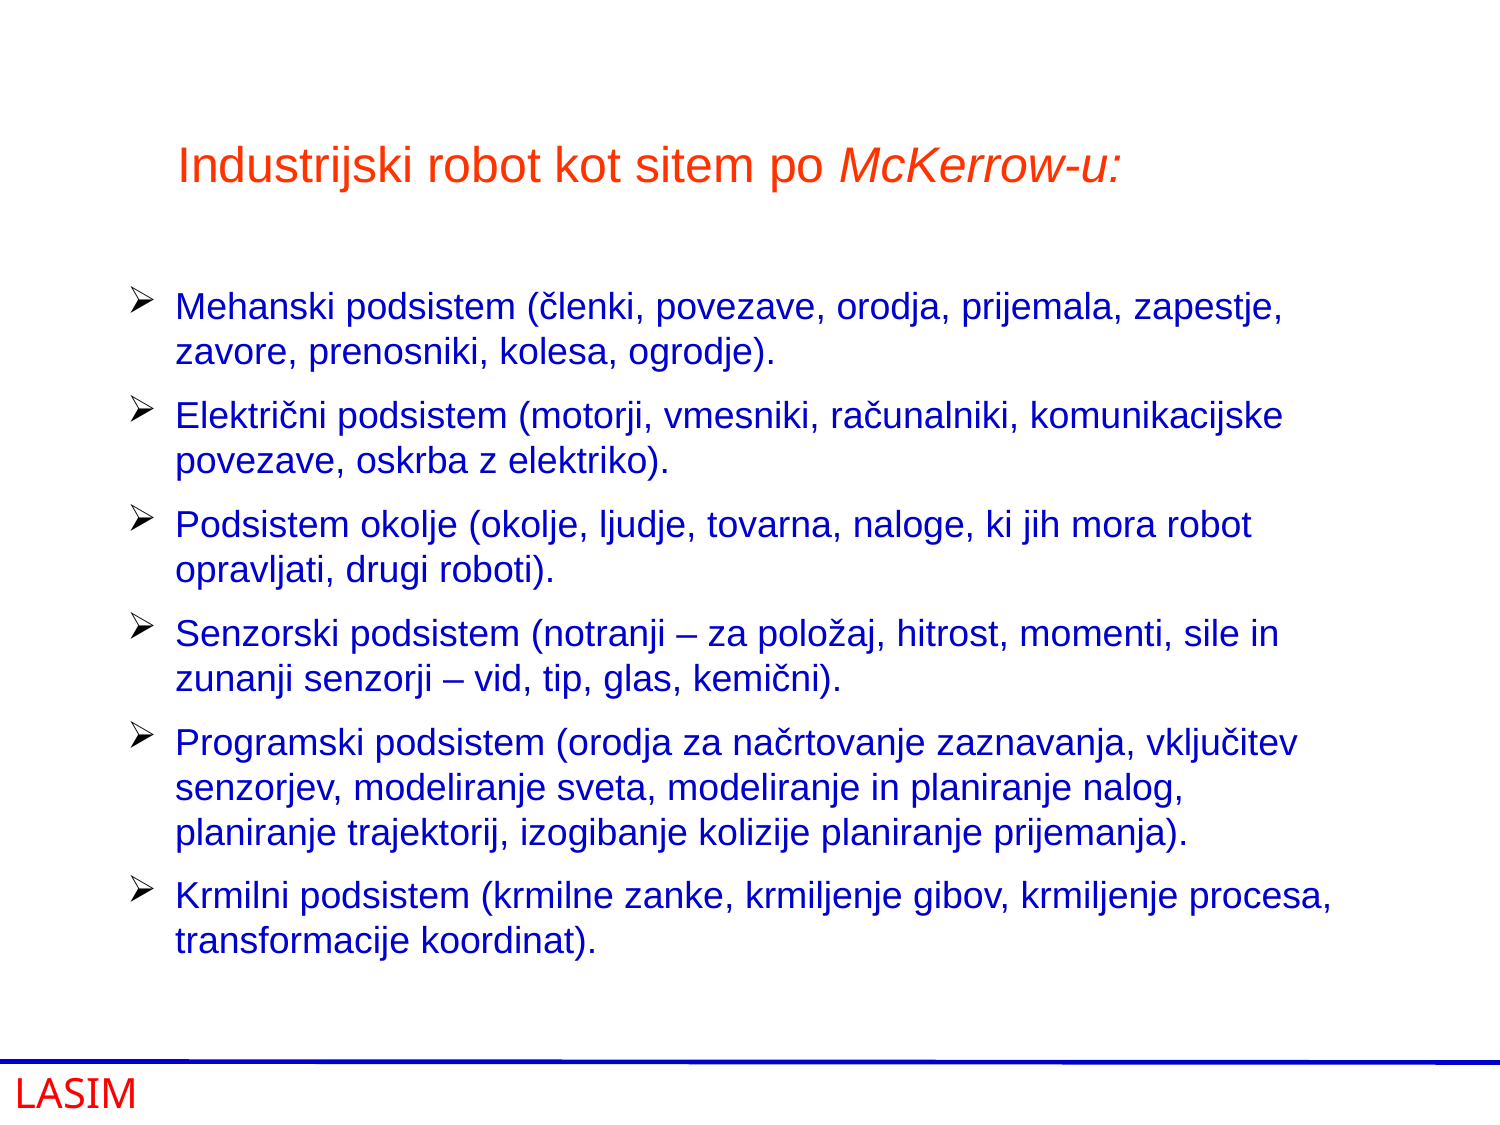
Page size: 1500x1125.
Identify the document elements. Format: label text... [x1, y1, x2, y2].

text_box Industrijski robot kot sitem po McKerrow-u: [162, 124, 1225, 200]
text_box Mehanski podsistem (členki, povezave, orodja, prijemala, zapestje, zavore, prenosniki, kolesa, ogrodje). Električni podsistem (motorji, vmesniki, računalniki, komunikacijske povezave, oskrba z elektriko). Podsistem okolje (okolje, ljudje, tovarna, naloge, ki jih mora robot opravljati, drugi roboti). Senzorski podsistem (notranji – za položaj, hitrost, momenti, sile in zunanji senzorji – vid, tip, glas, kemični). Programski podsistem (orodja za načrtovanje zaznavanja, vključitev senzorjev, modeliranje sveta, modeliranje in planiranje nalog, planiranje trajektorij, izogibanje kolizije planiranje prijemanja). Krmilni podsistem (krmilne zanke, krmiljenje gibov, krmiljenje procesa, transformacije koordinat). [112, 274, 1350, 969]
